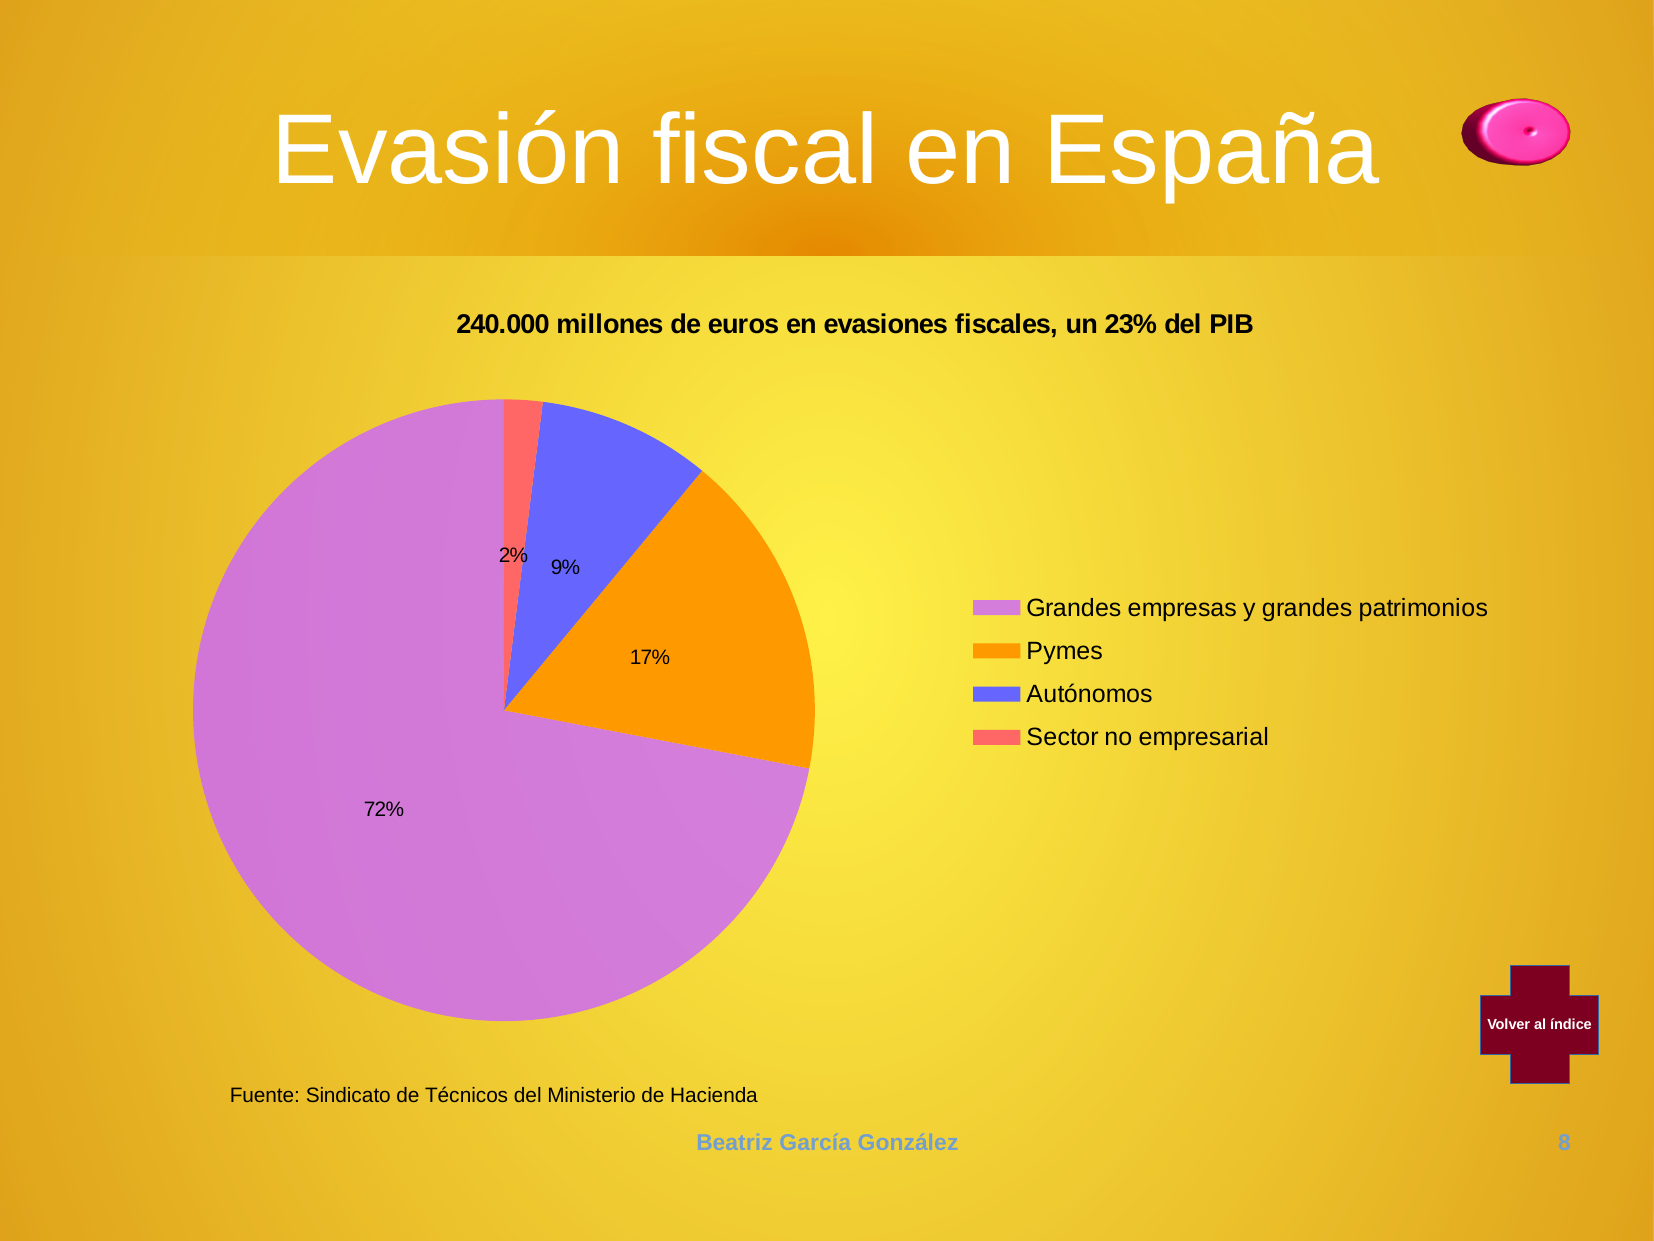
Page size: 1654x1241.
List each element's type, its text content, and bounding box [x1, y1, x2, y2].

chart [83, 271, 1572, 995]
text_box Volver al índice [1480, 965, 1599, 1084]
title Evasión fiscal en España [82, 47, 1571, 252]
subtitle Fuente: Sindicato de Técnicos del Ministerio de Hacienda [82, 299, 1571, 1182]
